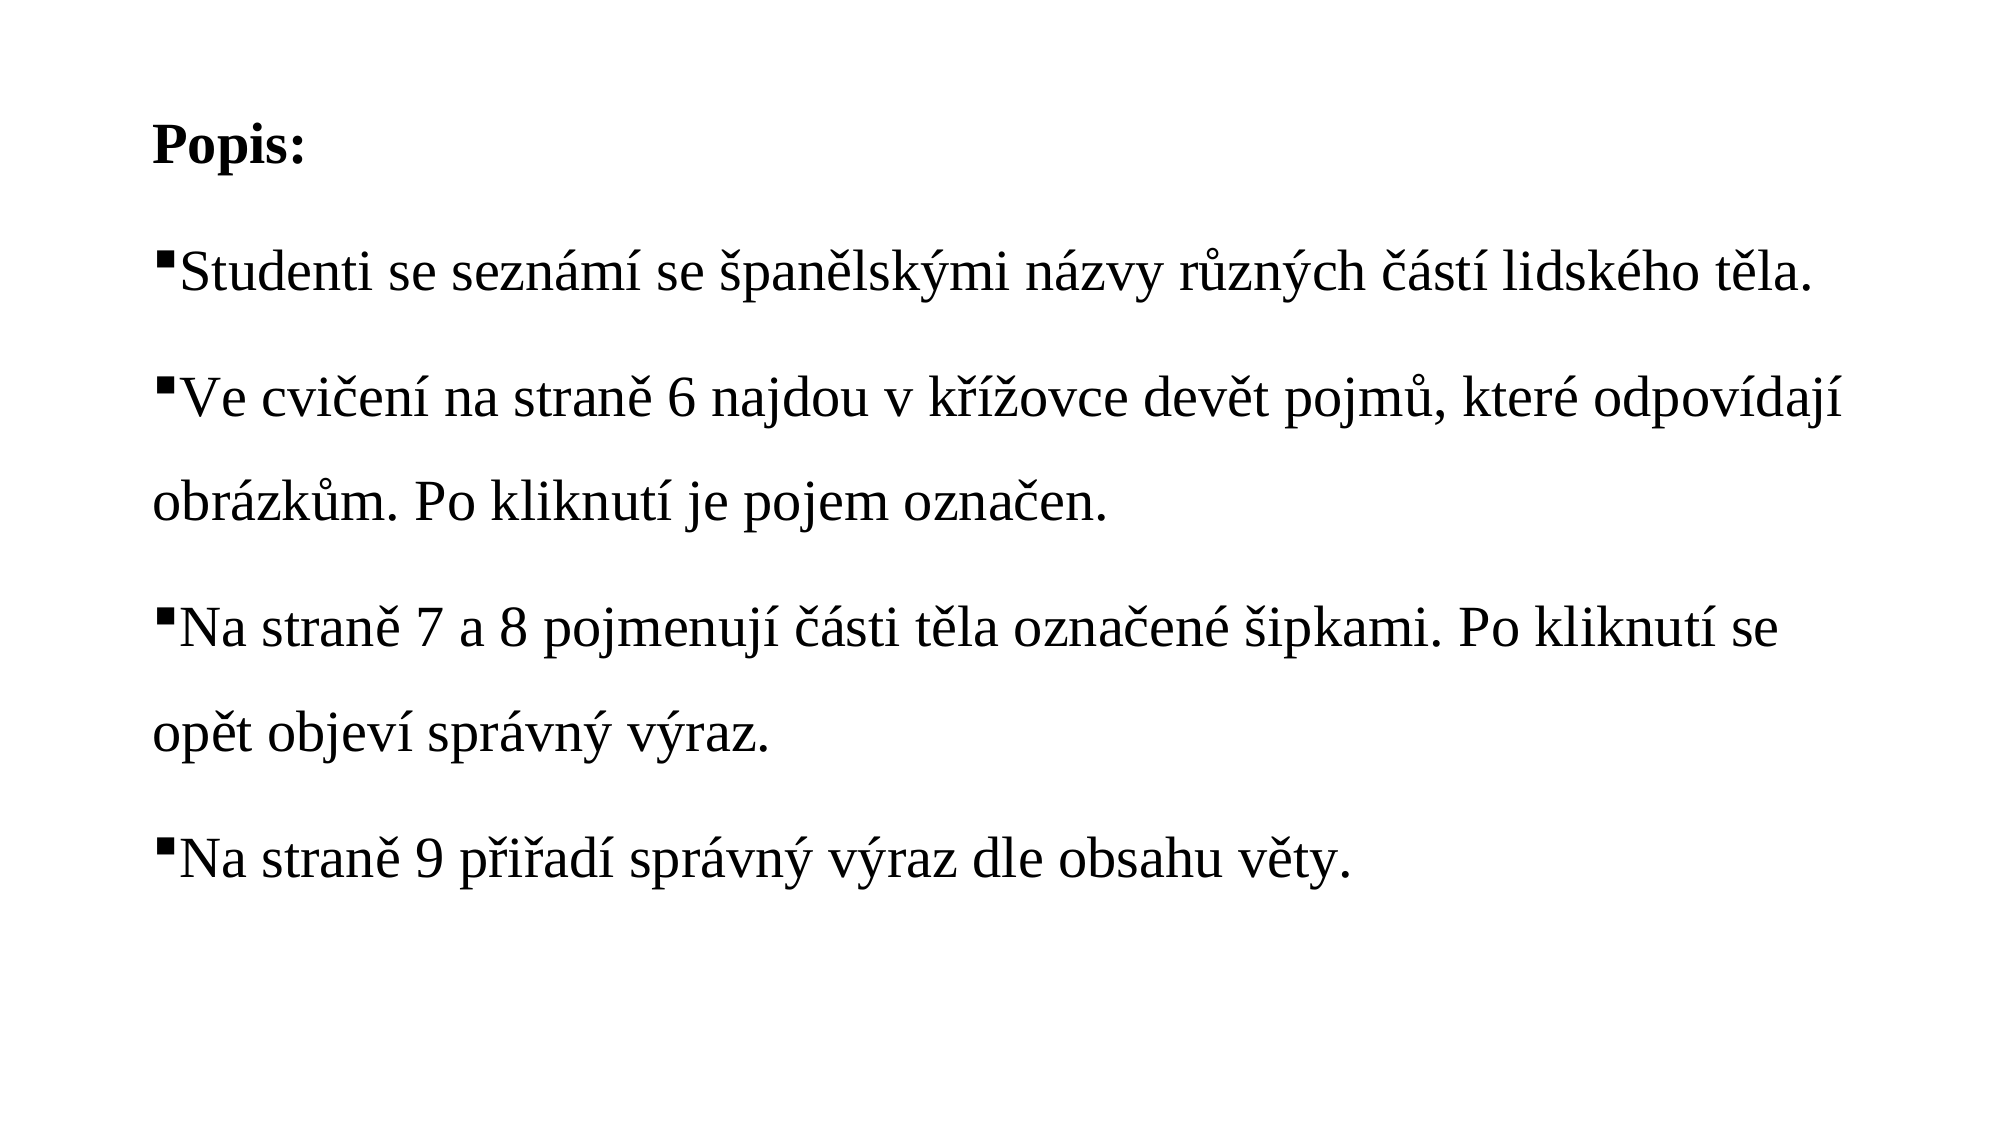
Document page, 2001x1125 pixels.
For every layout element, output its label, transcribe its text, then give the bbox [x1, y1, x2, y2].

list Popis: Studenti se seznámí se španělskými názvy různých částí lidského těla. Ve cvičení na straně 6 najdou v křížovce devět pojmů, které odpovídají obrázkům. Po kliknutí je pojem označen. Na straně 7 a 8 pojmenují části těla označené šipkami. Po kliknutí se opět objeví správný výraz. Na straně 9 přiřadí správný výraz dle obsahu věty. [137, 105, 1863, 1106]
